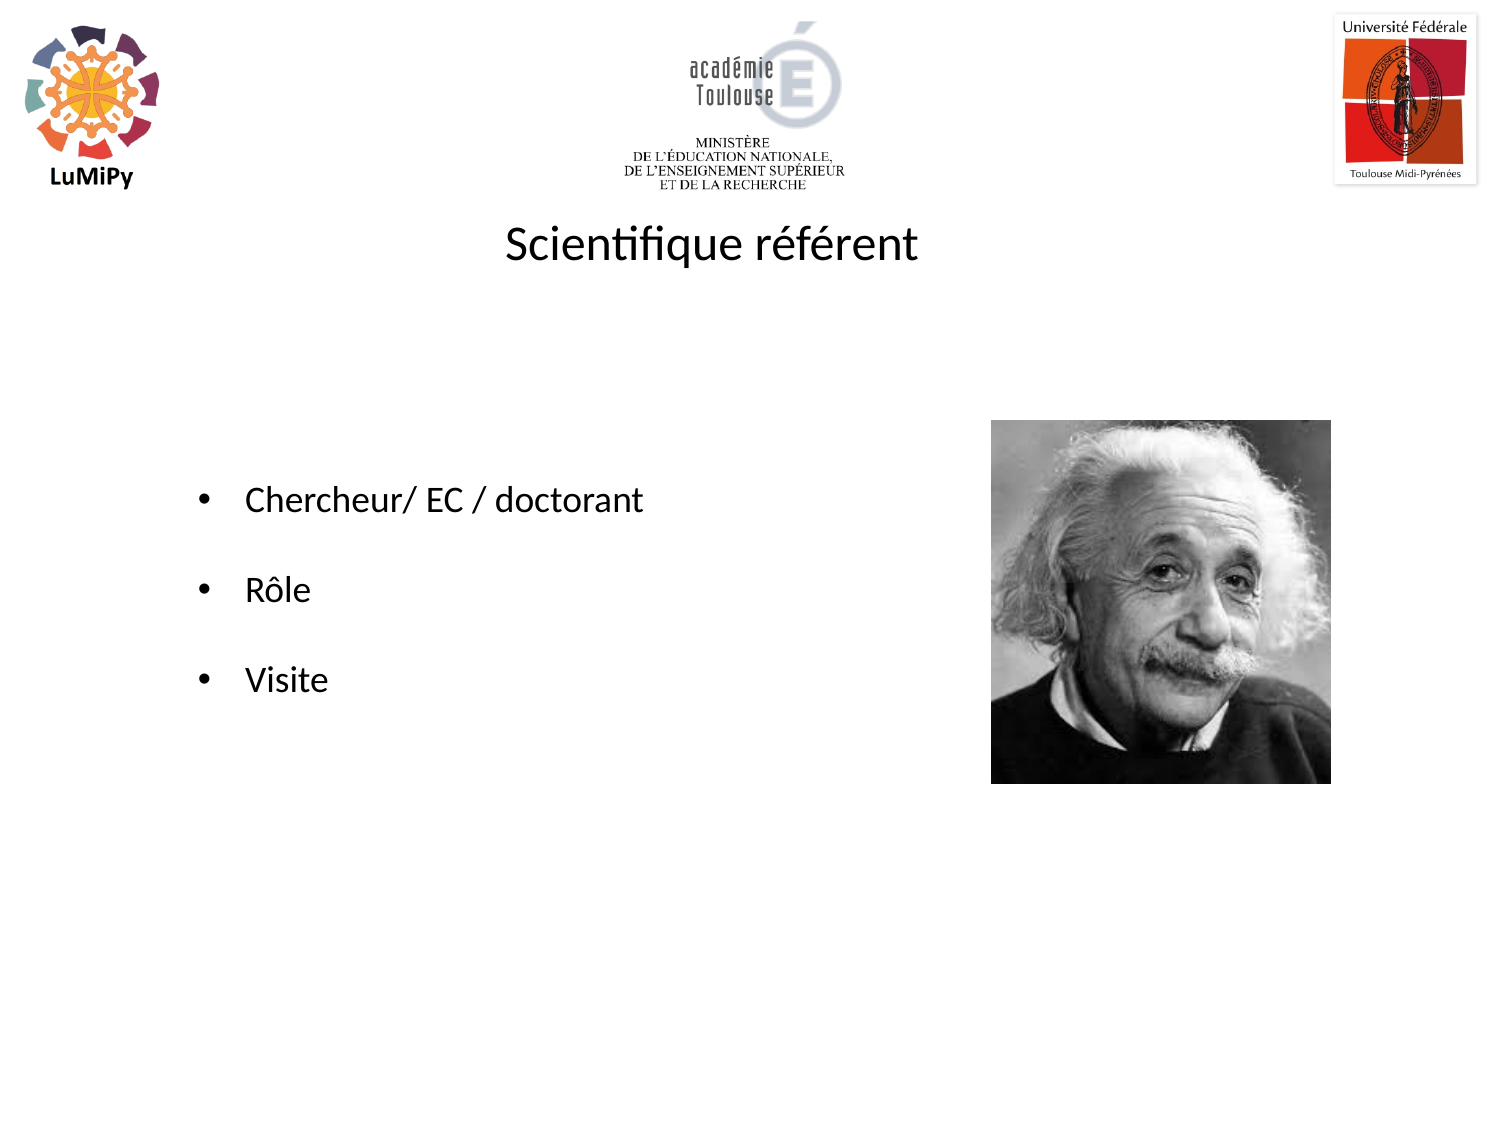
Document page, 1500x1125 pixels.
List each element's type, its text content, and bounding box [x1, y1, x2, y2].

text_box Scientifique référent [490, 203, 940, 279]
picture [991, 420, 1331, 784]
picture [1328, 8, 1484, 192]
picture [17, 19, 166, 192]
picture [596, 4, 851, 198]
text_box Chercheur/ EC / doctorant Rôle Visite [183, 468, 666, 756]
